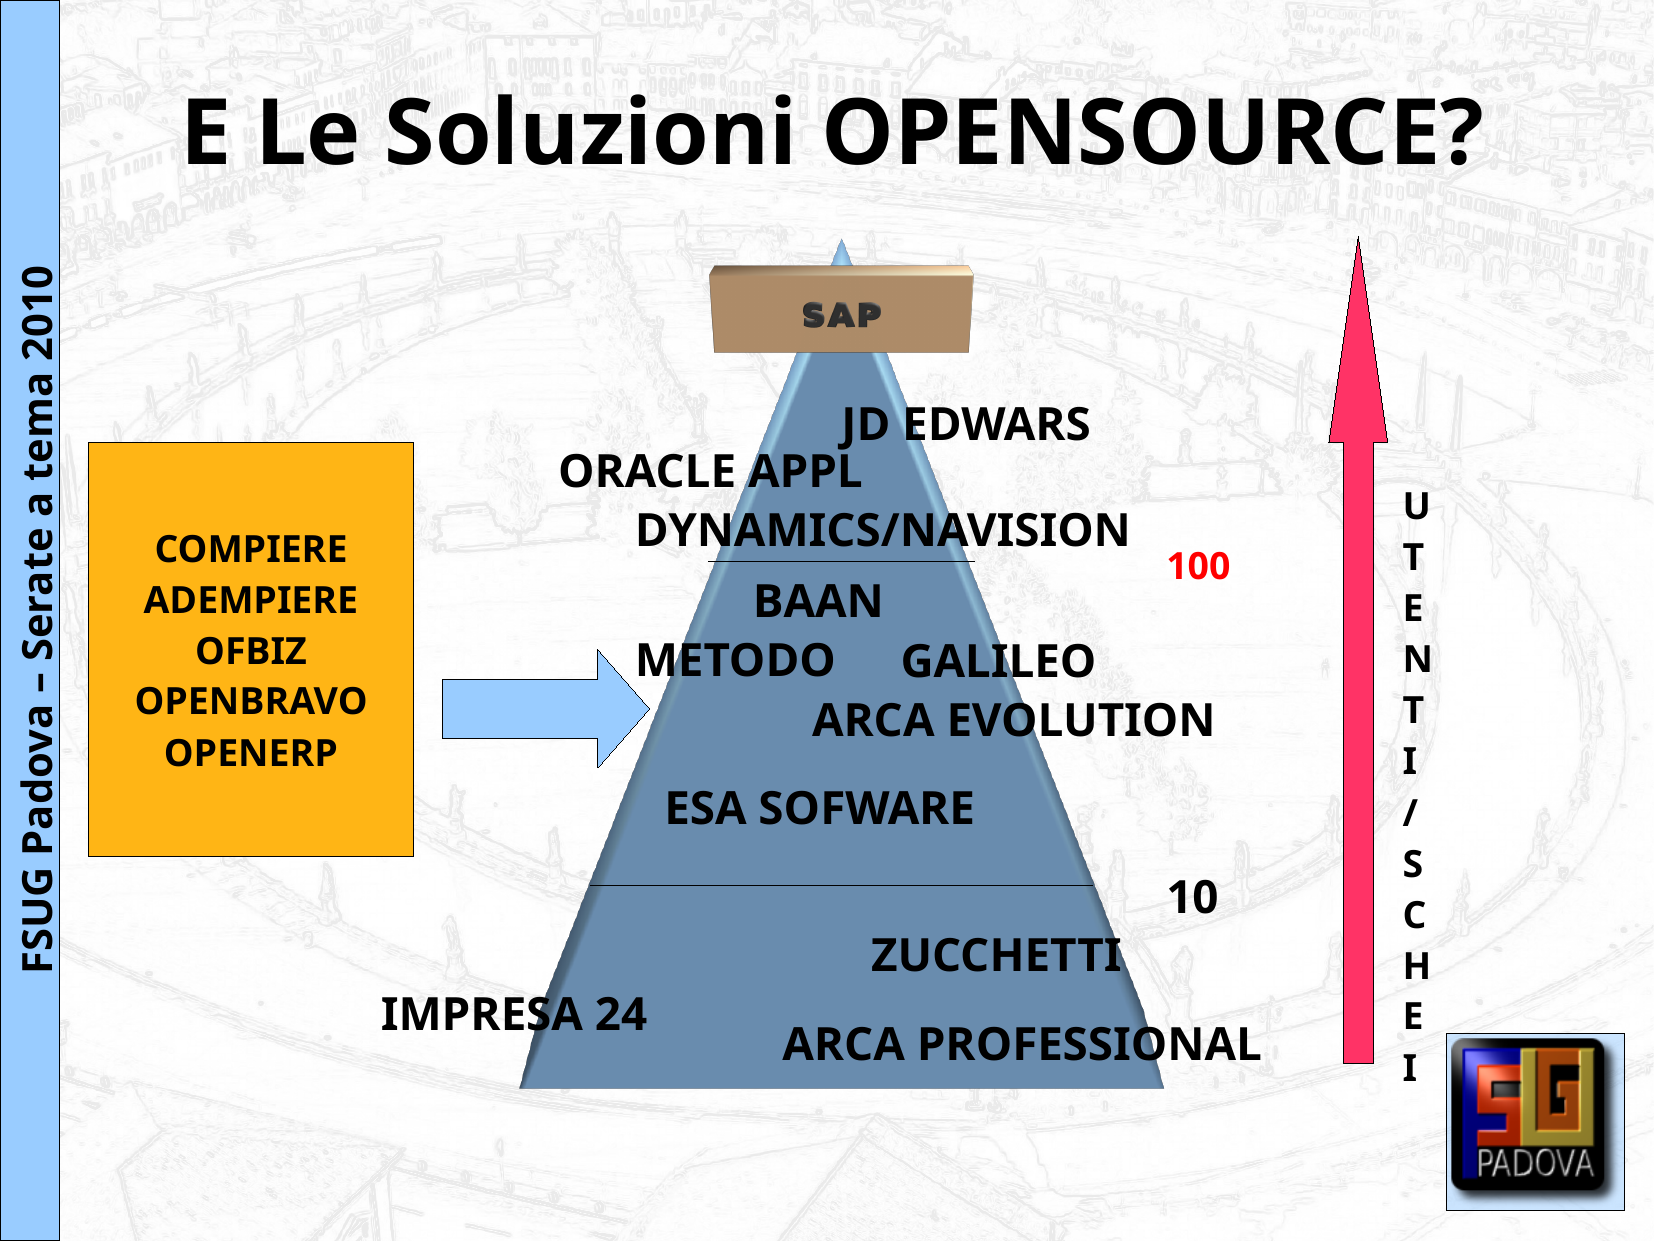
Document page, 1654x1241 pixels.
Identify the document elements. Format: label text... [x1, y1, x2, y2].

text_box 10 [1151, 857, 1233, 949]
text_box GALILEO [885, 620, 1119, 713]
text_box ZUCCHETTI [856, 915, 1151, 1003]
text_box [442, 649, 650, 768]
text_box [1328, 236, 1388, 1064]
text_box DYNAMICS/NAVISION [620, 490, 1210, 582]
text_box ORACLE APPL [543, 431, 1068, 523]
text_box ESA SOFWARE [649, 767, 1020, 860]
text_box COMPIERE ADEMPIERE OFBIZ OPENBRAVO OPENERP [88, 442, 414, 857]
text_box FSUG Padova – Serate a tema 2010 [0, 0, 60, 1241]
text_box ARCA PROFESSIONAL [767, 1003, 1303, 1096]
text_box METODO [620, 620, 863, 712]
text_box JD EDWARS [826, 383, 1131, 476]
text_box BAAN [738, 582, 900, 653]
picture [60, 0, 1654, 1241]
text_box IMPRESA 24 [366, 974, 828, 1067]
text_box UTENTI/SCHEI [1387, 472, 1447, 1026]
text_box 100 [1151, 532, 1260, 591]
title E Le Soluzioni OPENSOURCE? [88, 22, 1577, 237]
text_box ARCA EVOLUTION [797, 679, 1239, 772]
